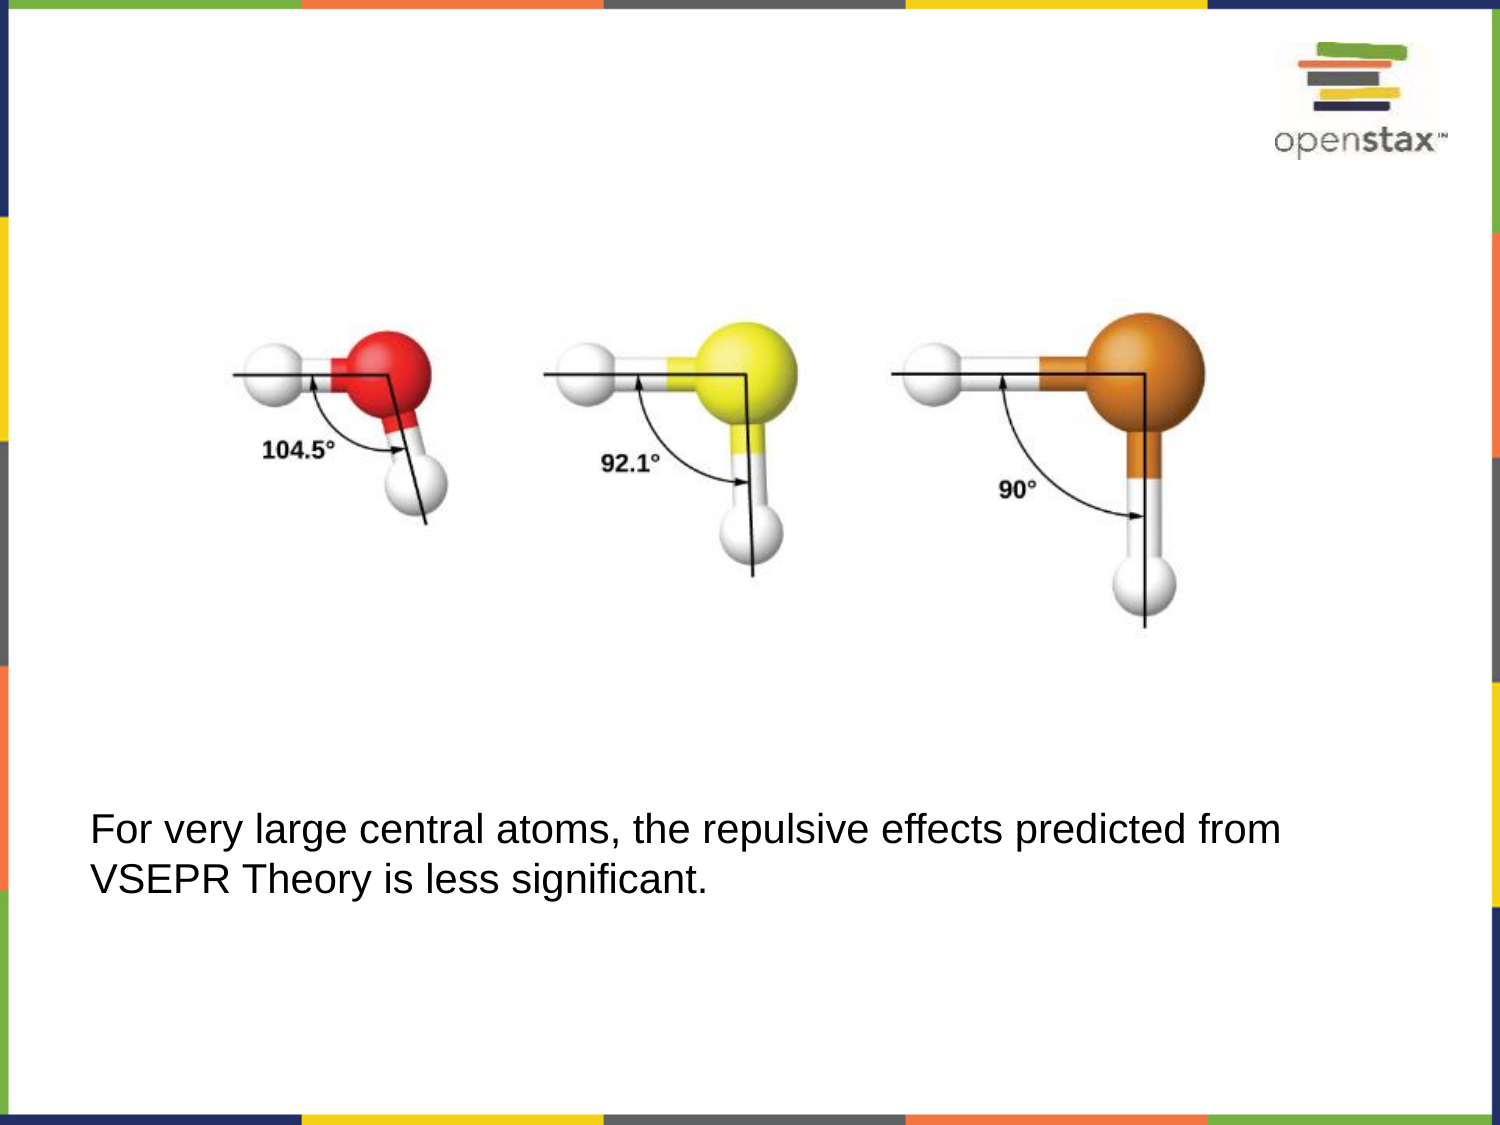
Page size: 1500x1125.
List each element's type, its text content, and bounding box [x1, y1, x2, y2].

list For very large central atoms, the repulsive effects predicted from VSEPR Theory is less significant. [75, 794, 1398, 986]
picture [0, 0, 1500, 1125]
